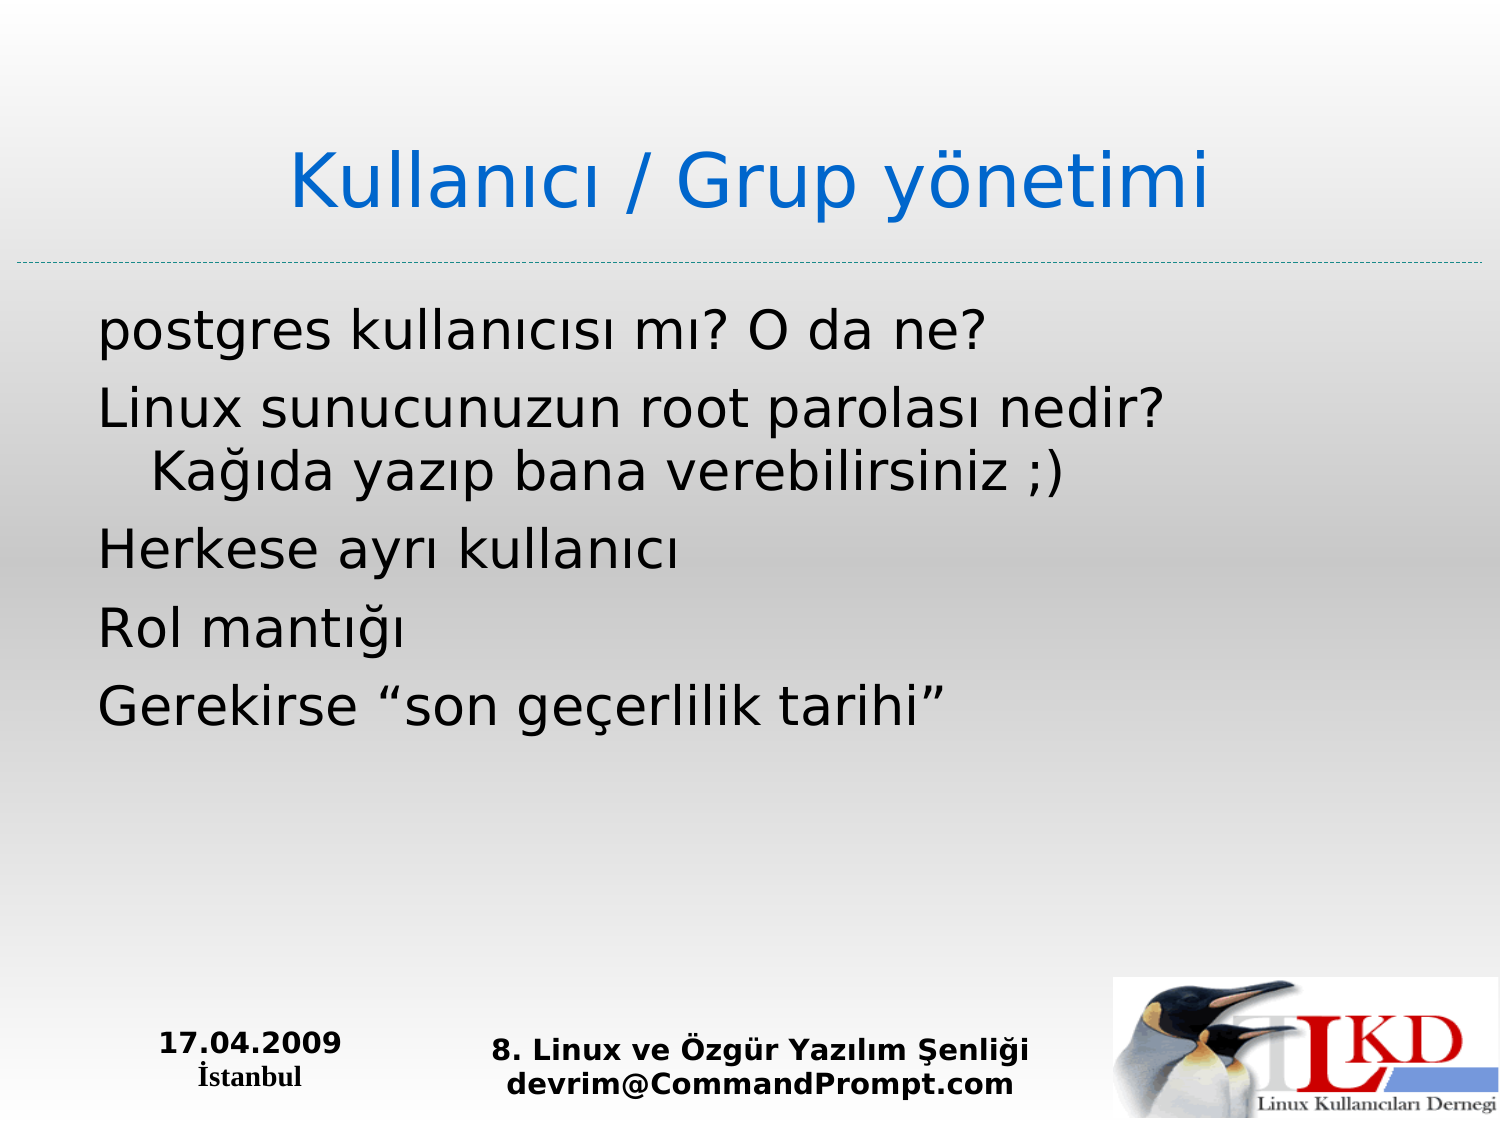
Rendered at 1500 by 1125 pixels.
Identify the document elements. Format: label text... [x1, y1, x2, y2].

list postgres kullanıcısı mı? O da ne? Linux sunucunuzun root parolası nedir? Kağıda yazıp bana verebilirsiniz ;) Herkese ayrı kullanıcı Rol mantığı Gerekirse “son geçerlilik tarihi” [0, 299, 1500, 975]
title Kullanıcı / Grup yönetimi [0, 0, 1500, 226]
picture [1113, 977, 1499, 1118]
